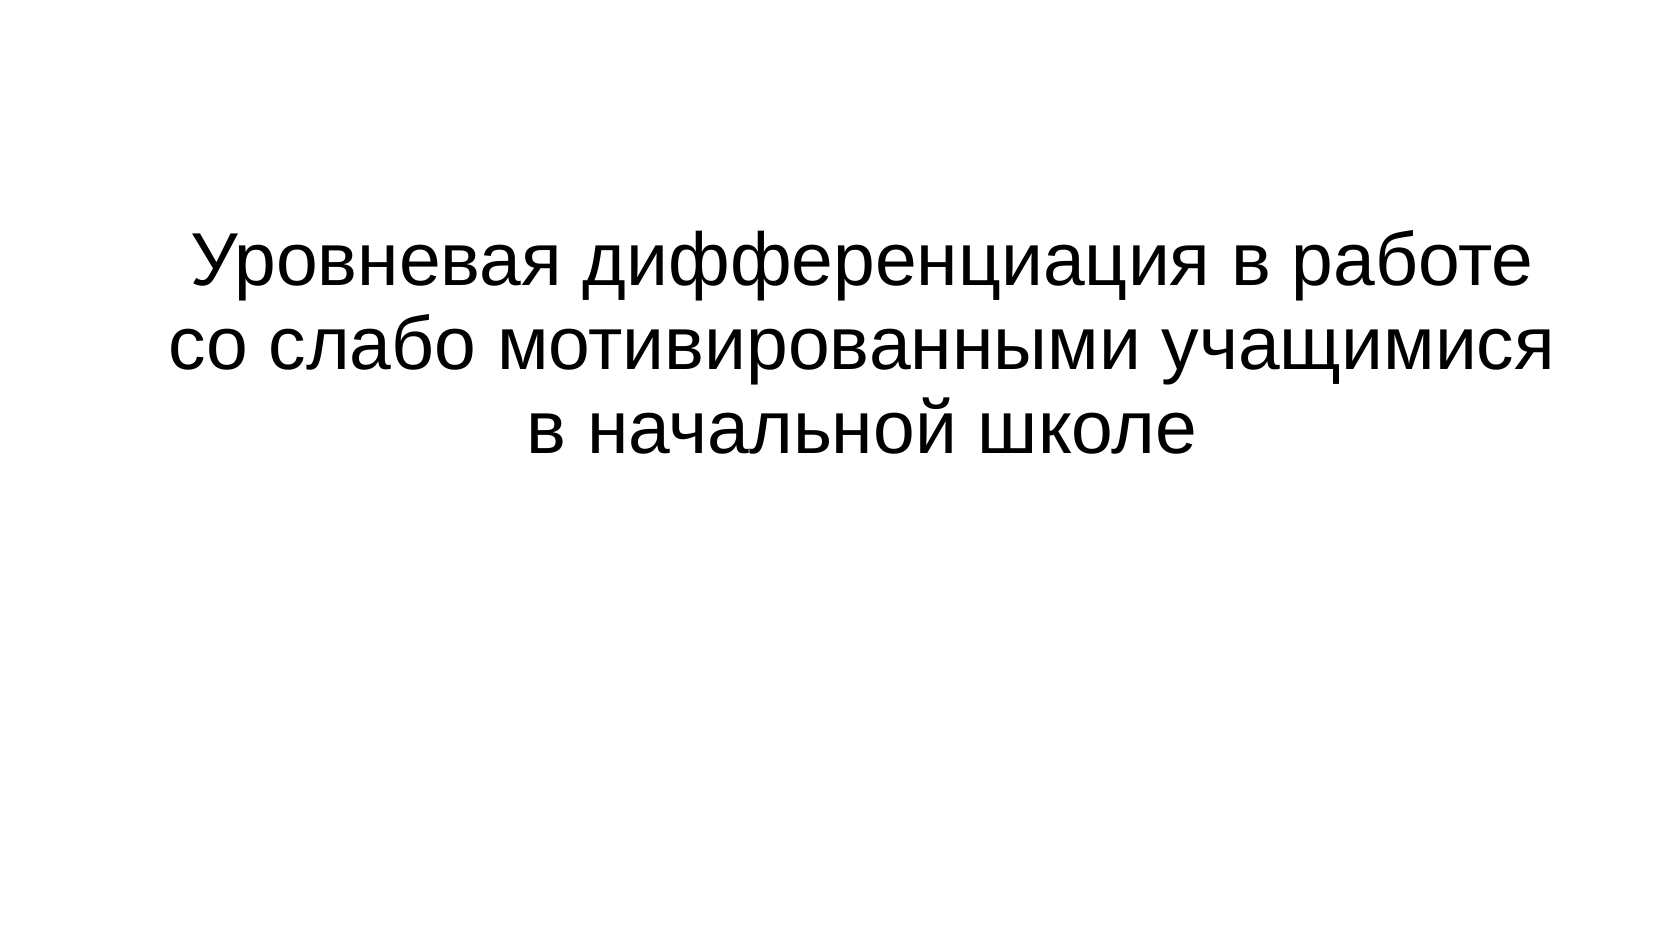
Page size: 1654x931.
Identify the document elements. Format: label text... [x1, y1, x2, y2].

list Уровневая дифференциация в работе со слабо мотивированными учащимися в начальной школе [82, 217, 1571, 758]
